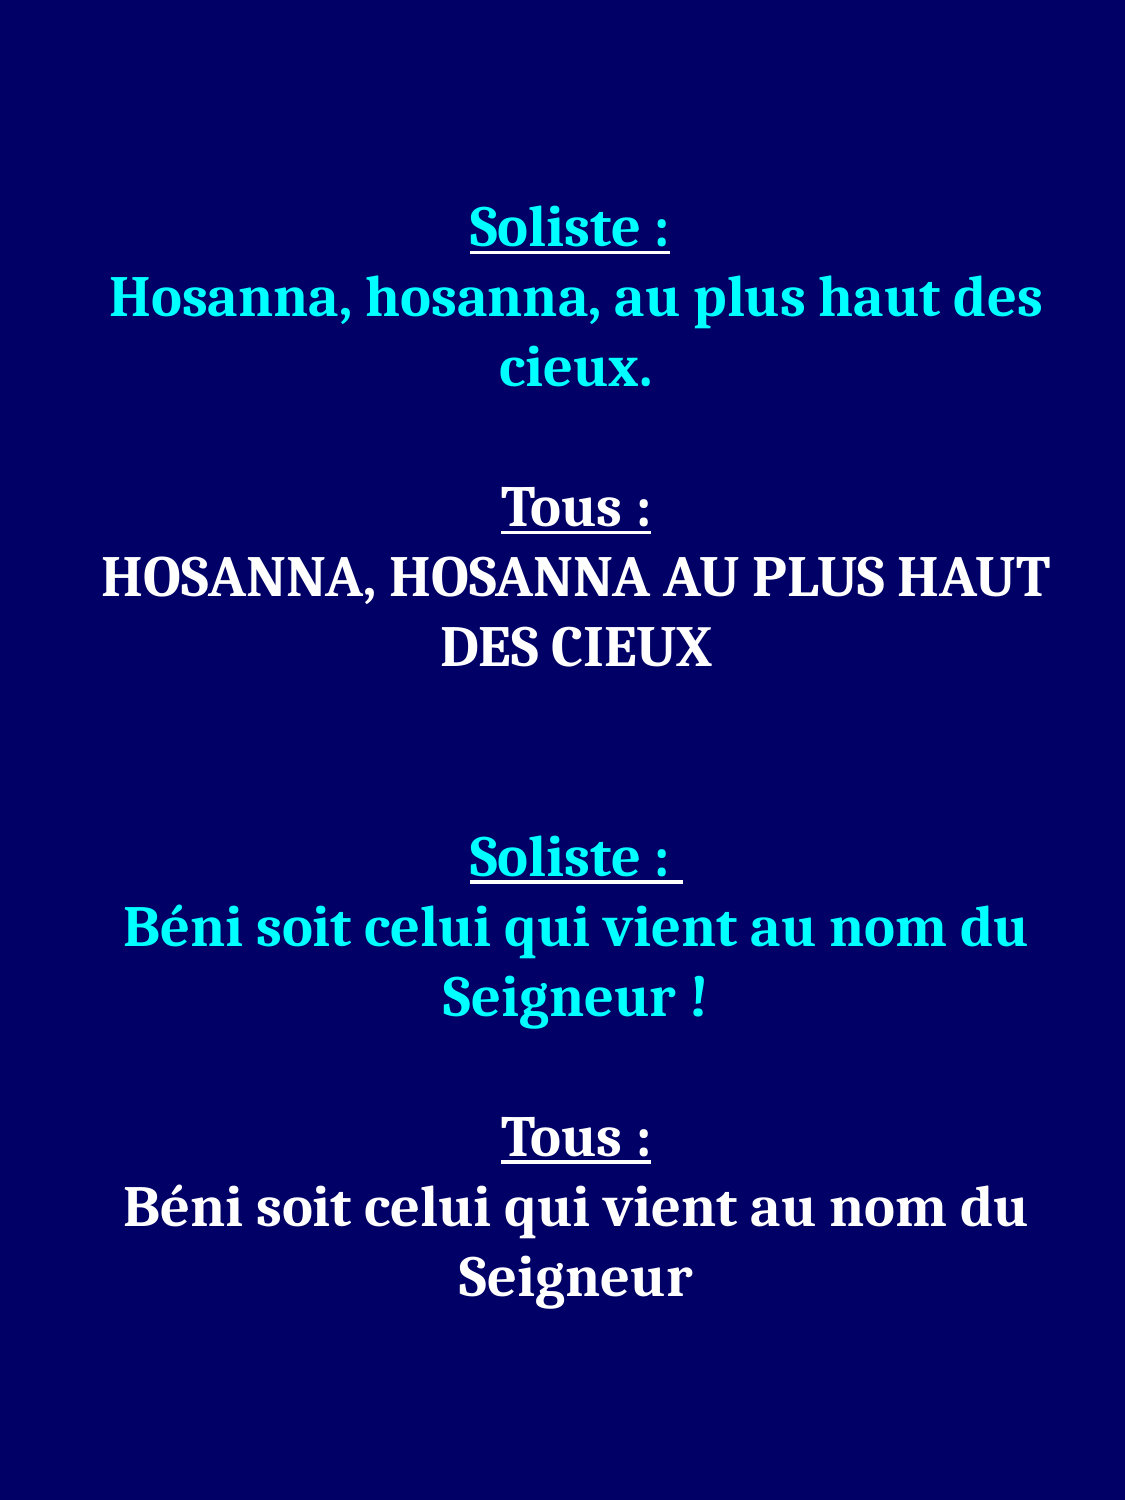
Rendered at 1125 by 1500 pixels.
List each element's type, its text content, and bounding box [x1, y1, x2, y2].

text_box Soliste : Hosanna, hosanna, au plus haut des cieux. Tous : HOSANNA, HOSANNA AU PLUS HAUT DES CIEUX Soliste : Béni soit celui qui vient au nom du Seigneur ! Tous : Béni soit celui qui vient au nom du Seigneur [47, 123, 1106, 1329]
